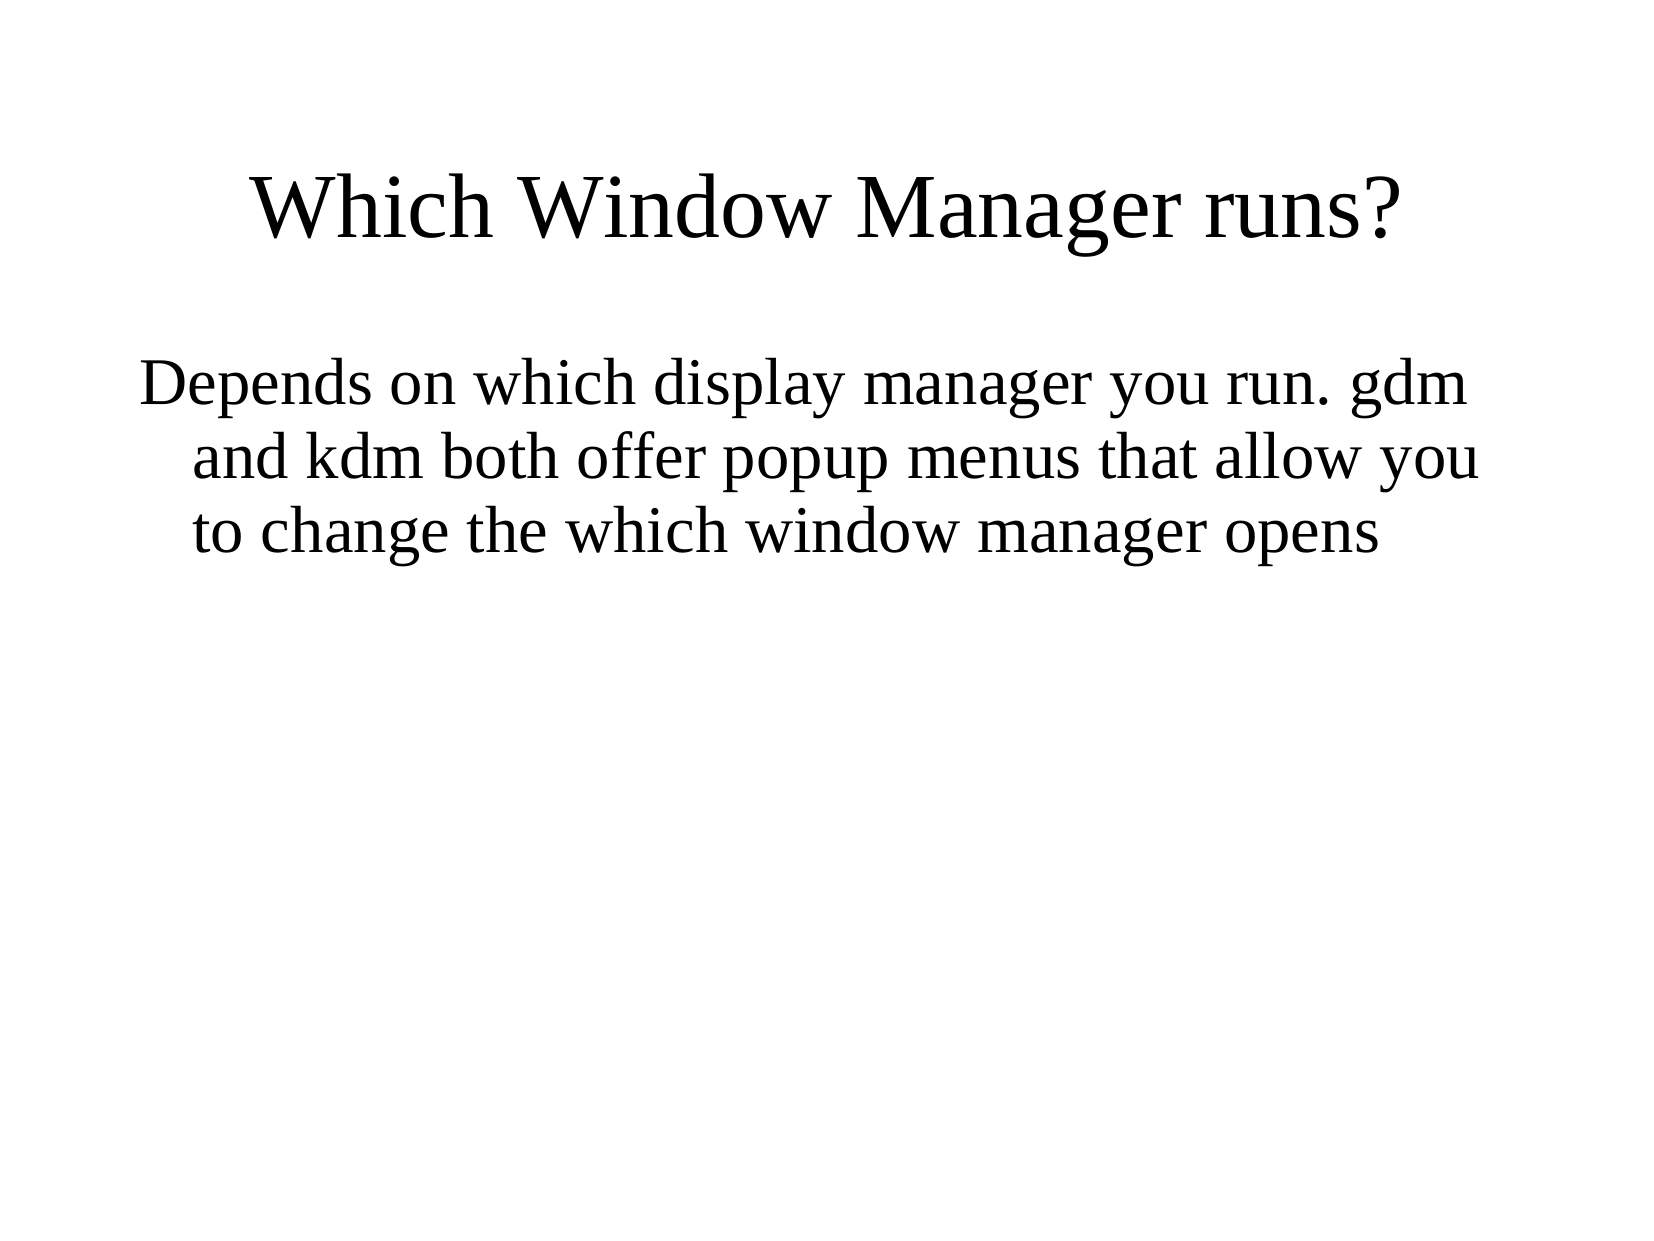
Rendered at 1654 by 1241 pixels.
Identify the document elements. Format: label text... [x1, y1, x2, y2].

list Depends on which display manager you run. gdm and kdm both offer popup menus that allow you to change the which window manager opens [121, 344, 1534, 1127]
title Which Window Manager runs? [121, 102, 1534, 311]
